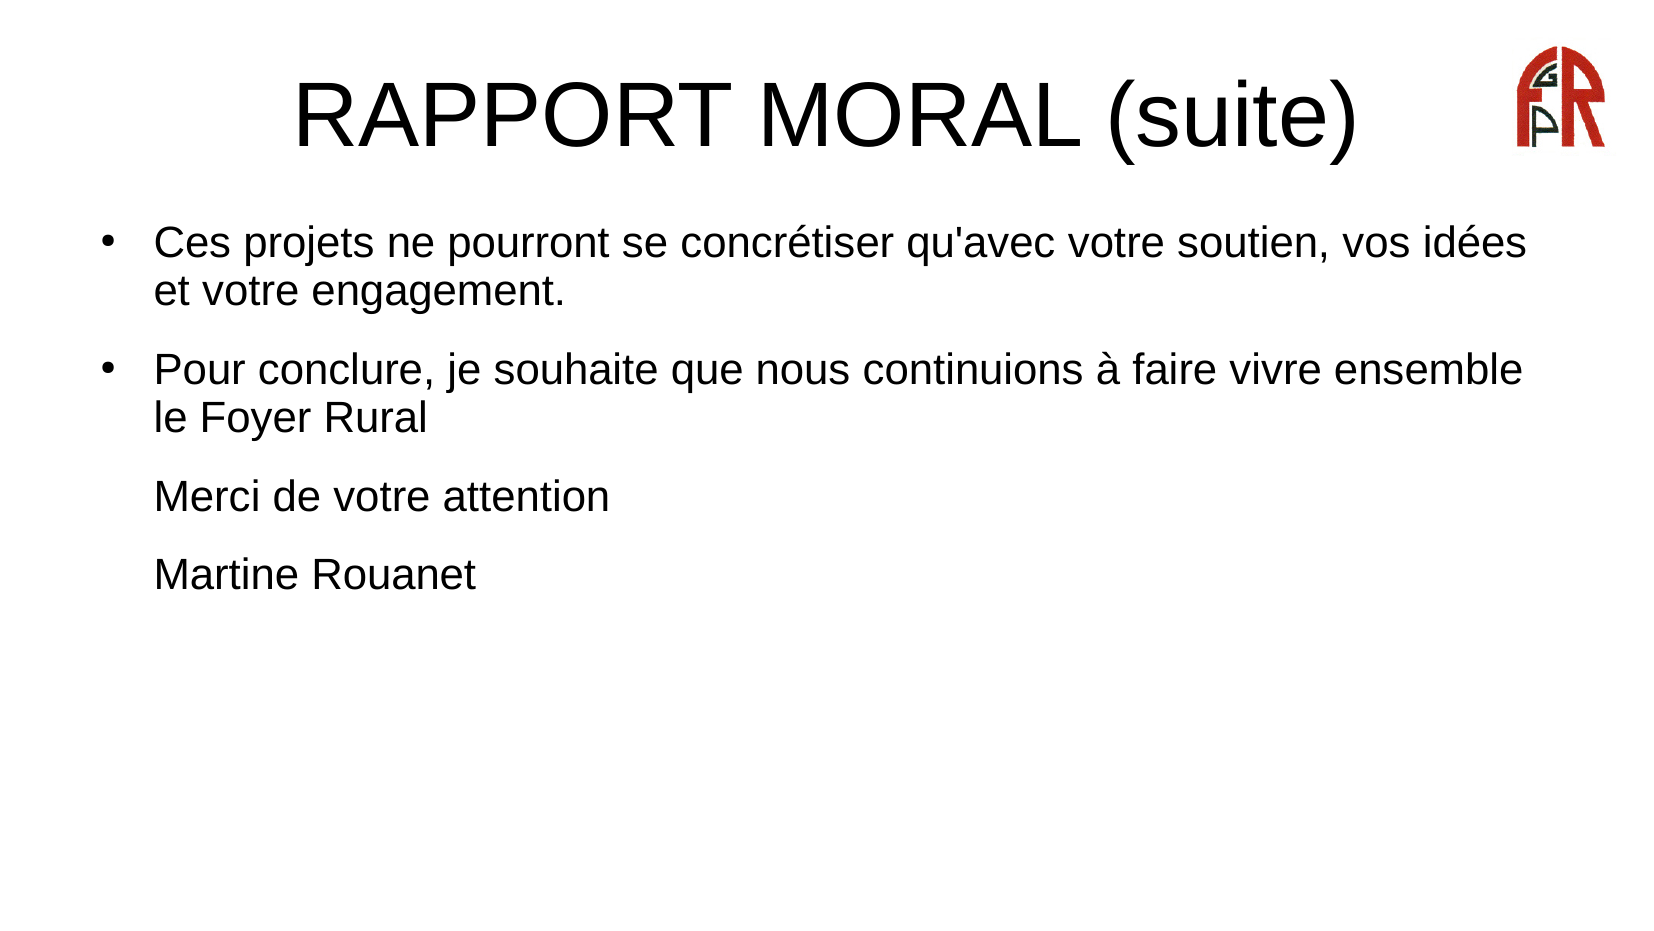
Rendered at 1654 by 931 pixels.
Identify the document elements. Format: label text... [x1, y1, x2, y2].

picture [1506, 37, 1618, 156]
title RAPPORT MORAL (suite) [82, 37, 1571, 193]
list Ces projets ne pourront se concrétiser qu'avec votre soutien, vos idées et votre engagement. Pour conclure, je souhaite que nous continuions à faire vivre ensemble le Foyer Rural Merci de votre attention Martine Rouanet [82, 217, 1571, 758]
